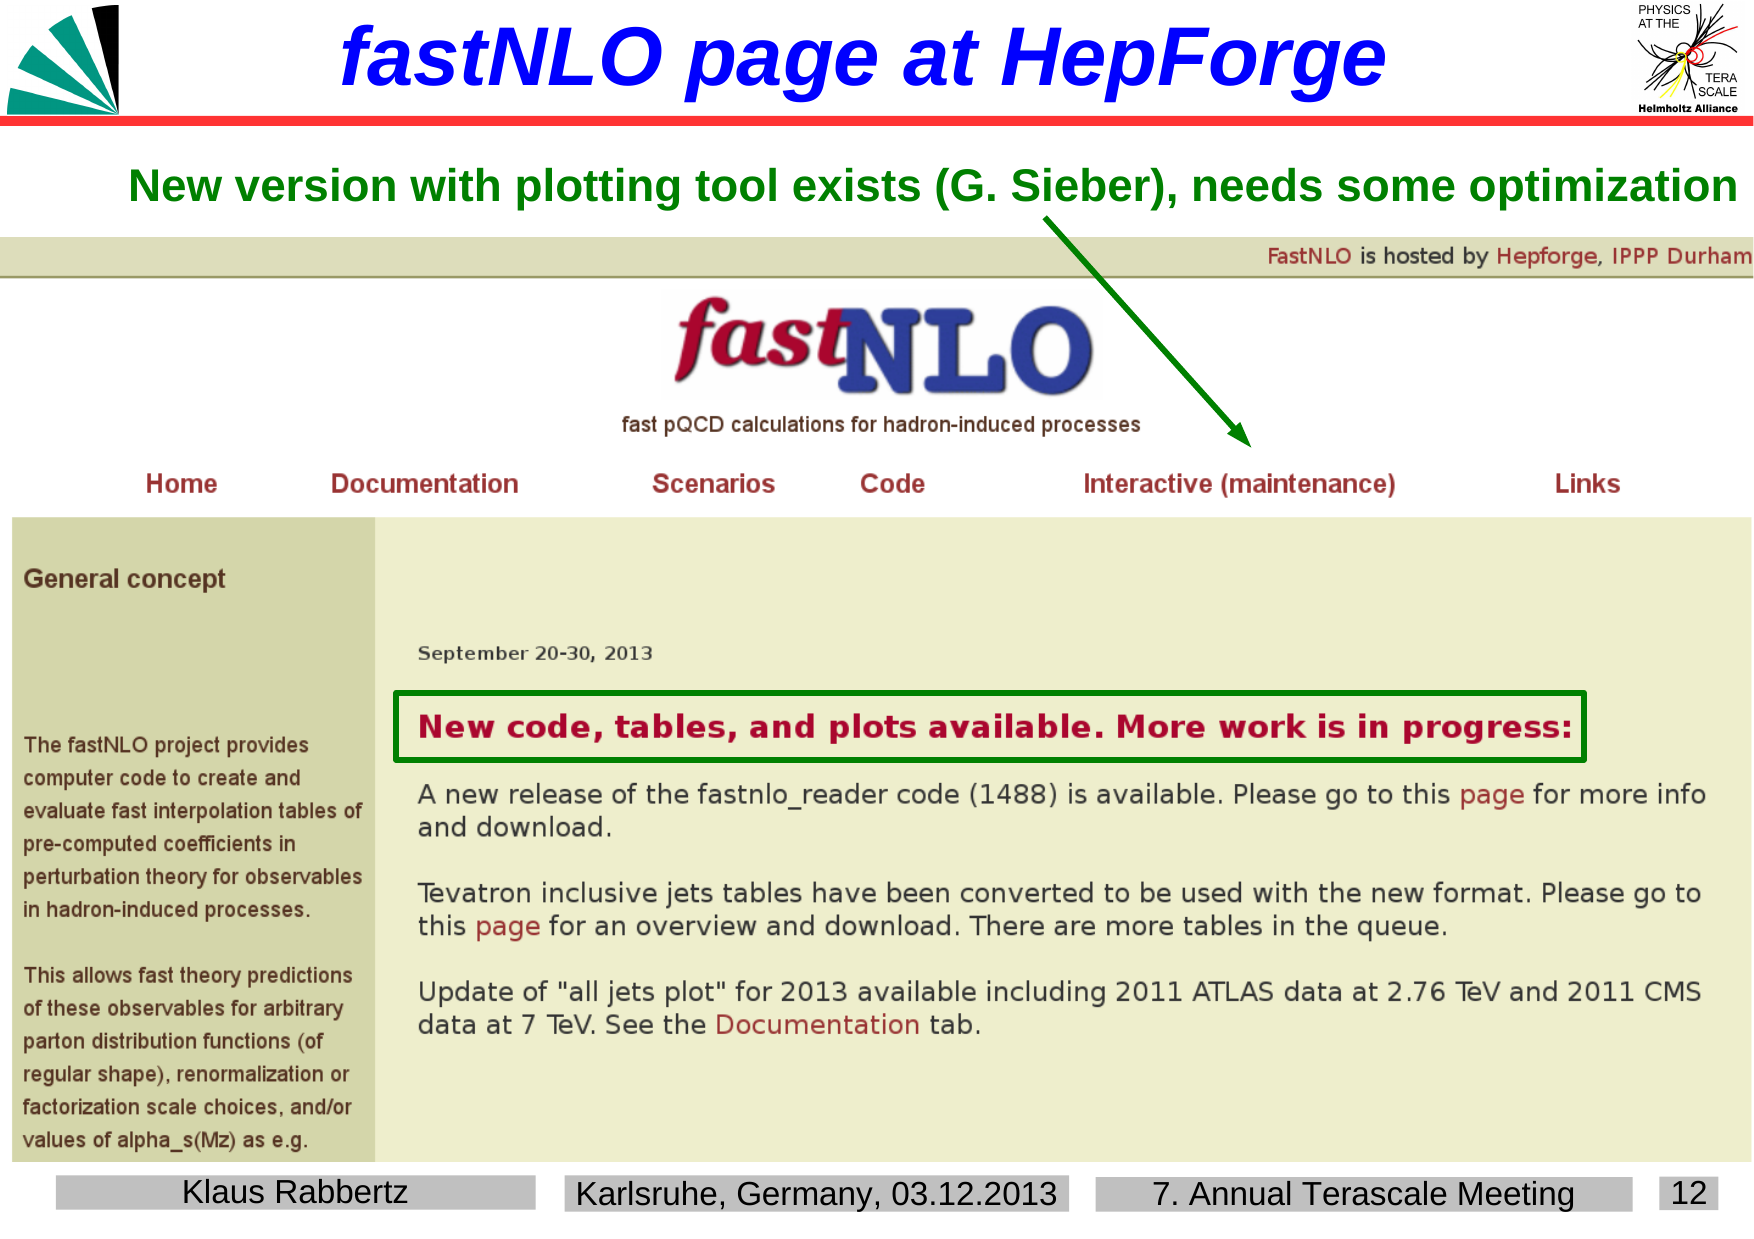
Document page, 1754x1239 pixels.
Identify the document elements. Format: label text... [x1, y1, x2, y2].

picture [1631, 1, 1745, 115]
title fastNLO page at HepForge [123, 0, 1606, 114]
picture [7, 5, 119, 116]
text_box New version with plotting tool exists (G. Sieber), needs some optimization [116, 153, 1753, 217]
picture [0, 237, 1754, 1163]
